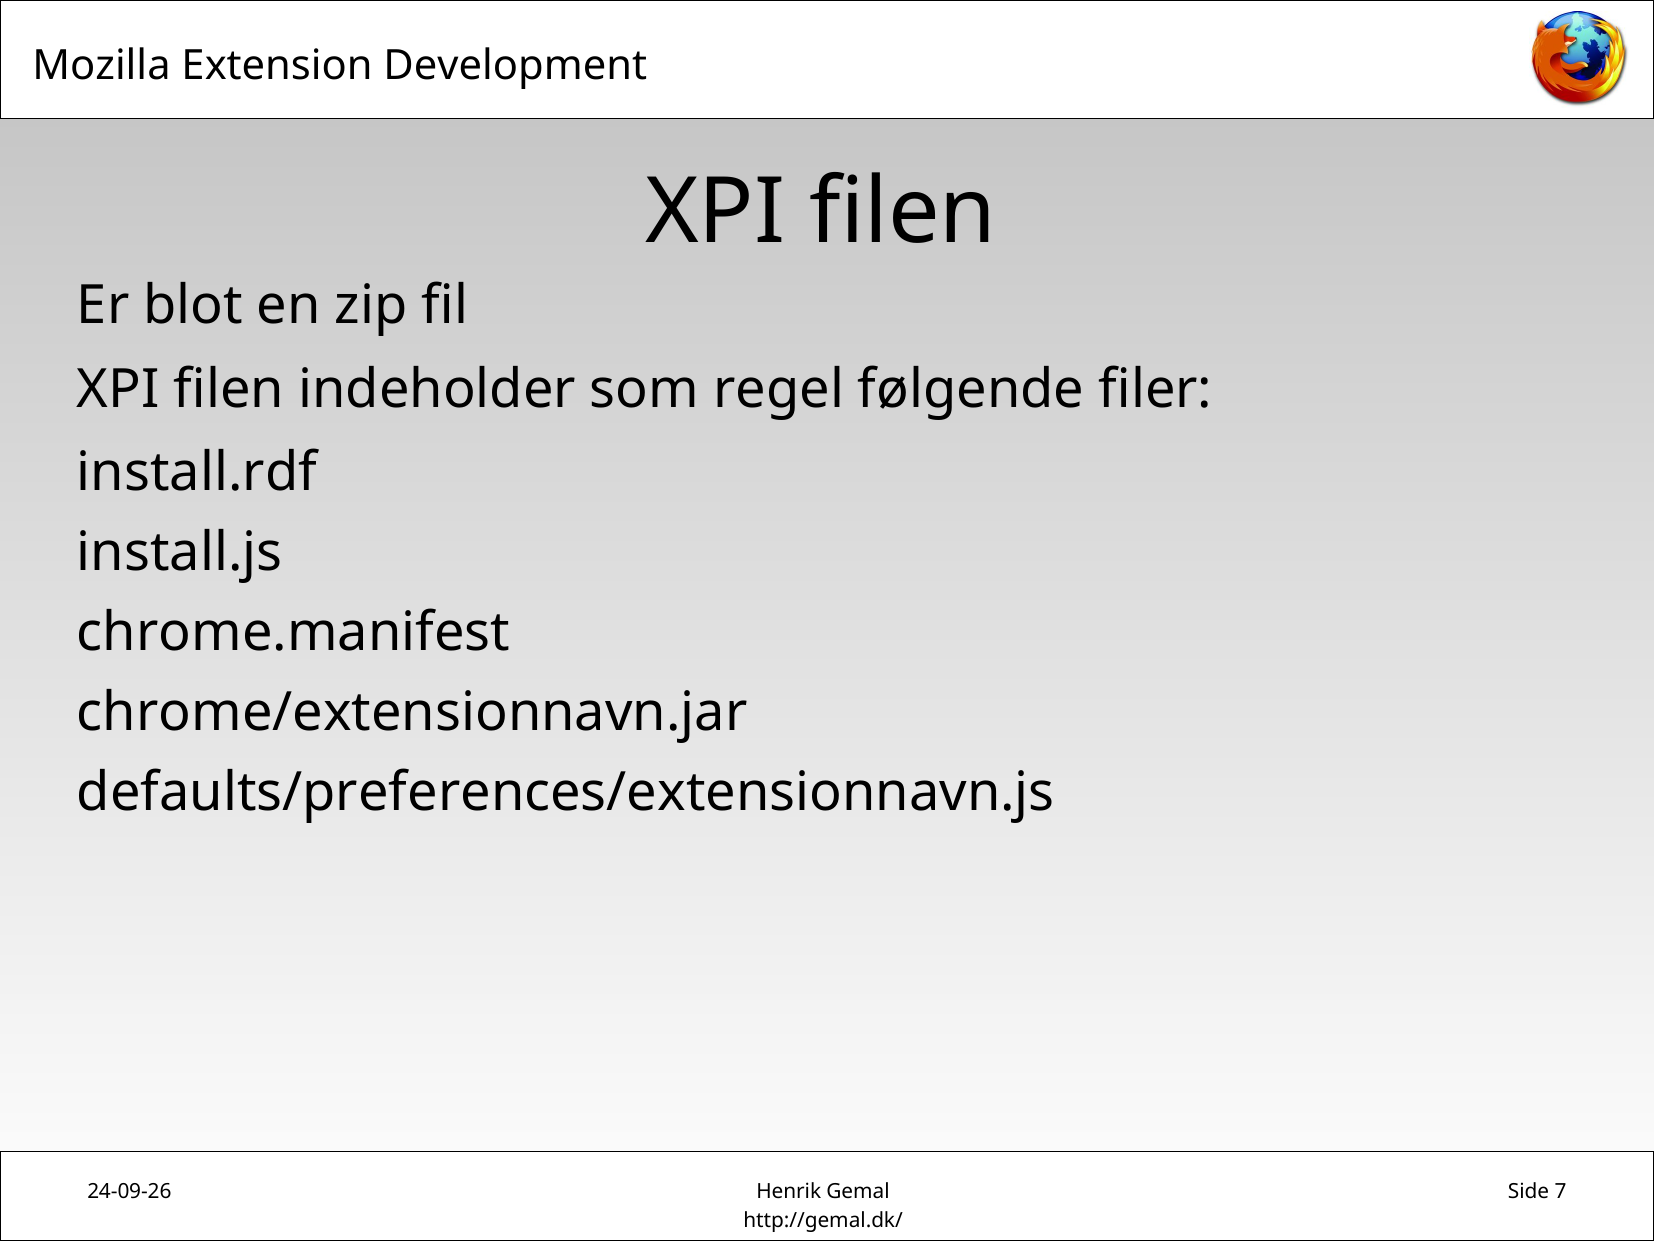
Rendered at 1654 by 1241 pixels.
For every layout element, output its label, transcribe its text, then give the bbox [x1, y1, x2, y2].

list Er blot en zip fil XPI filen indeholder som regel følgende filer: install.rdf install.js chrome.manifest chrome/extensionnavn.jar defaults/preferences/extensionnavn.js [59, 265, 1595, 1152]
picture [1529, 11, 1630, 108]
title XPI filen [76, 147, 1565, 265]
